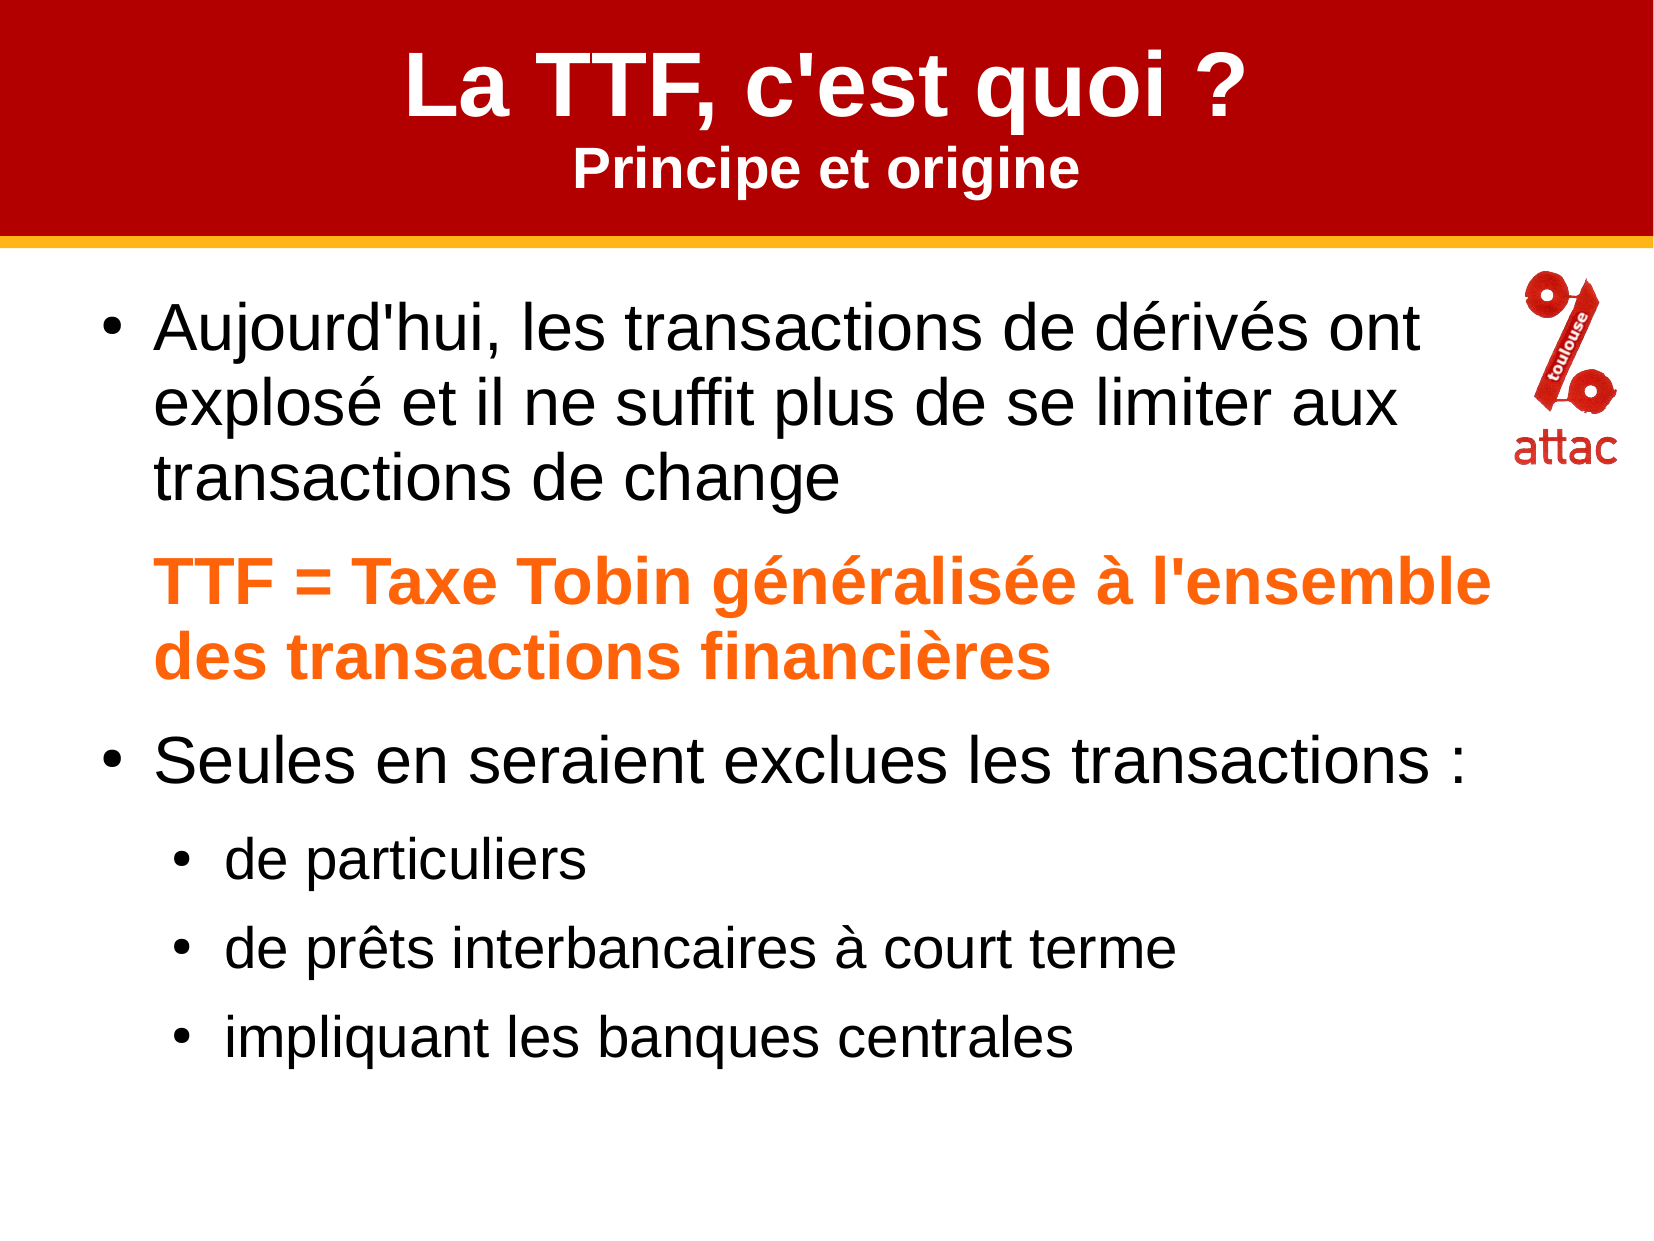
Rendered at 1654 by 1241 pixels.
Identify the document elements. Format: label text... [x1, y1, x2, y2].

picture [1509, 265, 1625, 473]
title La TTF, c'est quoi ? Principe et origine [82, 21, 1571, 214]
list Aujourd'hui, les transactions de dérivés ont explosé et il ne suffit plus de se limiter aux transactions de change TTF = Taxe Tobin généralisée à l'ensemble des transactions financières Seules en seraient exclues les transactions : de particuliers de prêts interbancaires à court terme impliquant les banques centrales [82, 290, 1506, 1109]
